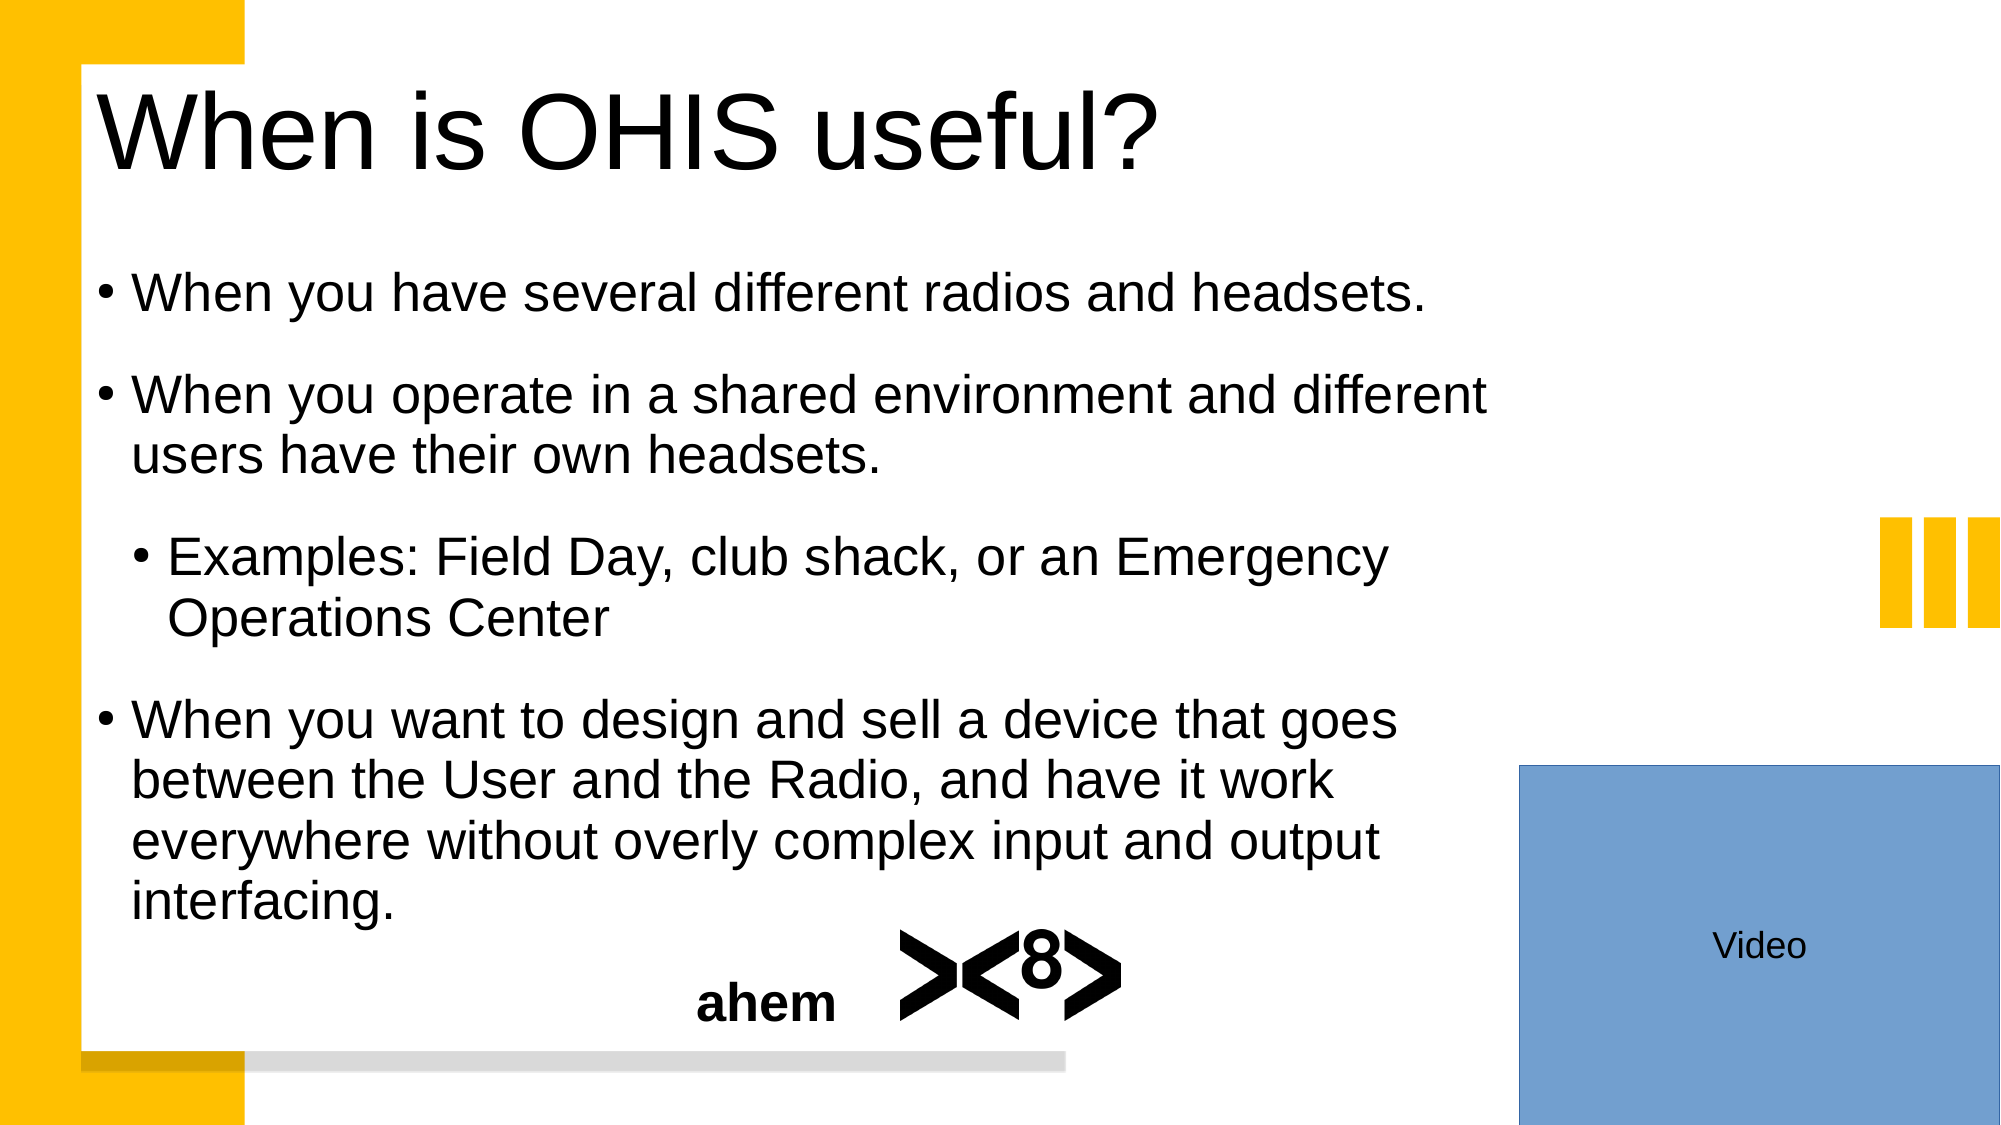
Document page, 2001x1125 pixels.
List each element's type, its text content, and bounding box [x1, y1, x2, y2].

text_box When is OHIS useful? [81, 64, 1921, 201]
text_box When you have several different radios and headsets. When you operate in a shared environment and different users have their own headsets. Examples: Field Day, club shack, or an Emergency Operations Center When you want to design and sell a device that goes between the User and the Radio, and have it work everywhere without overly complex input and output interfacing. ahem [81, 254, 1516, 1041]
text_box [0, 0, 2000, 1125]
text_box Video [1519, 765, 2000, 1125]
picture [900, 929, 1121, 1021]
